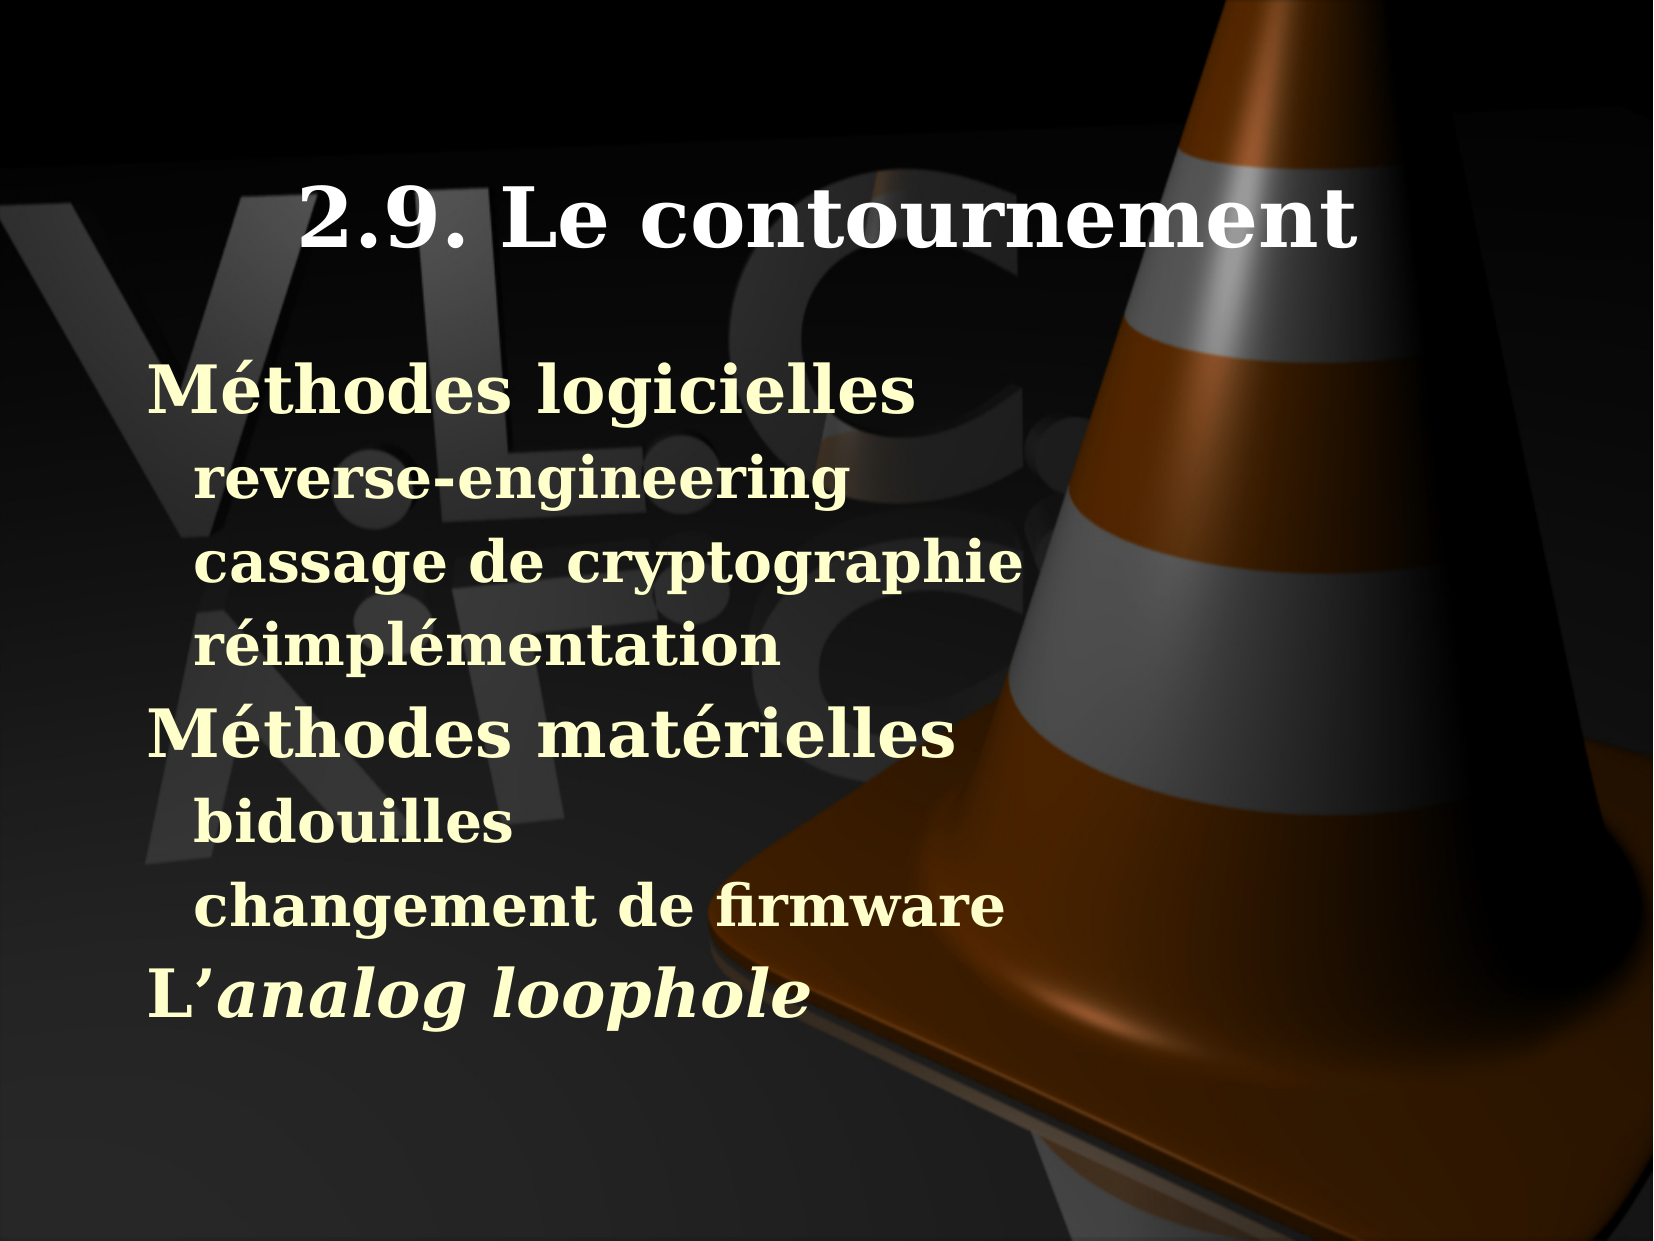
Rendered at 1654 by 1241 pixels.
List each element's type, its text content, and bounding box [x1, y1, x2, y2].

title 2.9. Le contournement [121, 114, 1534, 322]
picture [0, 0, 1653, 1241]
list Méthodes logicielles reverse-engineering cassage de cryptographie réimplémentation Méthodes matérielles bidouilles changement de firmware L’analog loophole [134, 350, 1516, 1133]
